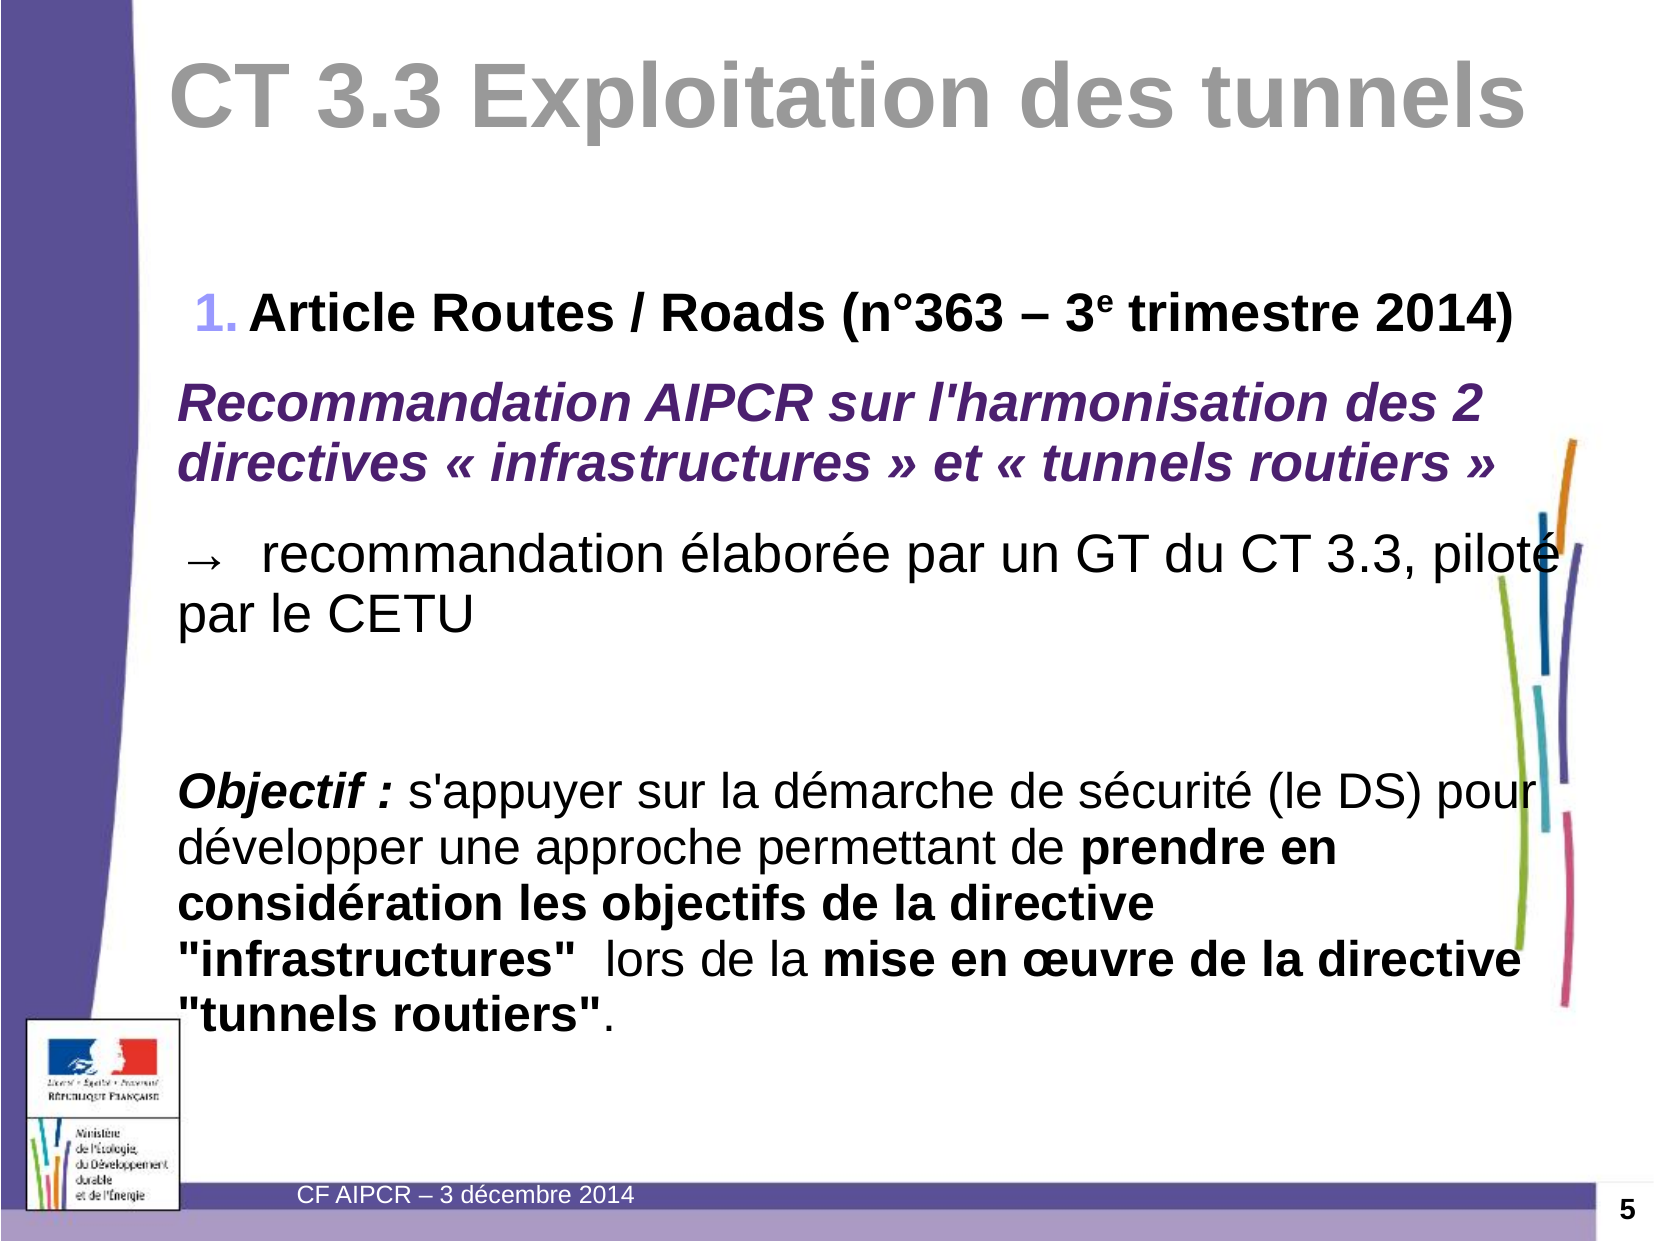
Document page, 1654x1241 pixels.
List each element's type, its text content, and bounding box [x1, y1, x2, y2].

text_box CF AIPCR – 3 décembre 2014 [296, 1181, 680, 1210]
picture [1, 0, 1654, 1241]
list Article Routes / Roads (n°363 – 3e trimestre 2014) Recommandation AIPCR sur l'harmonisation des 2 directives « infrastructures » et « tunnels routiers » → recommandation élaborée par un GT du CT 3.3, piloté par le CETU Objectif : s'appuyer sur la démarche de sécurité (le DS) pour développer une approche permettant de prendre en considération les objectifs de la directive "infrastructures" lors de la mise en œuvre de la directive "tunnels routiers". [177, 192, 1565, 1135]
title CT 3.3 Exploitation des tunnels [88, 0, 1577, 193]
